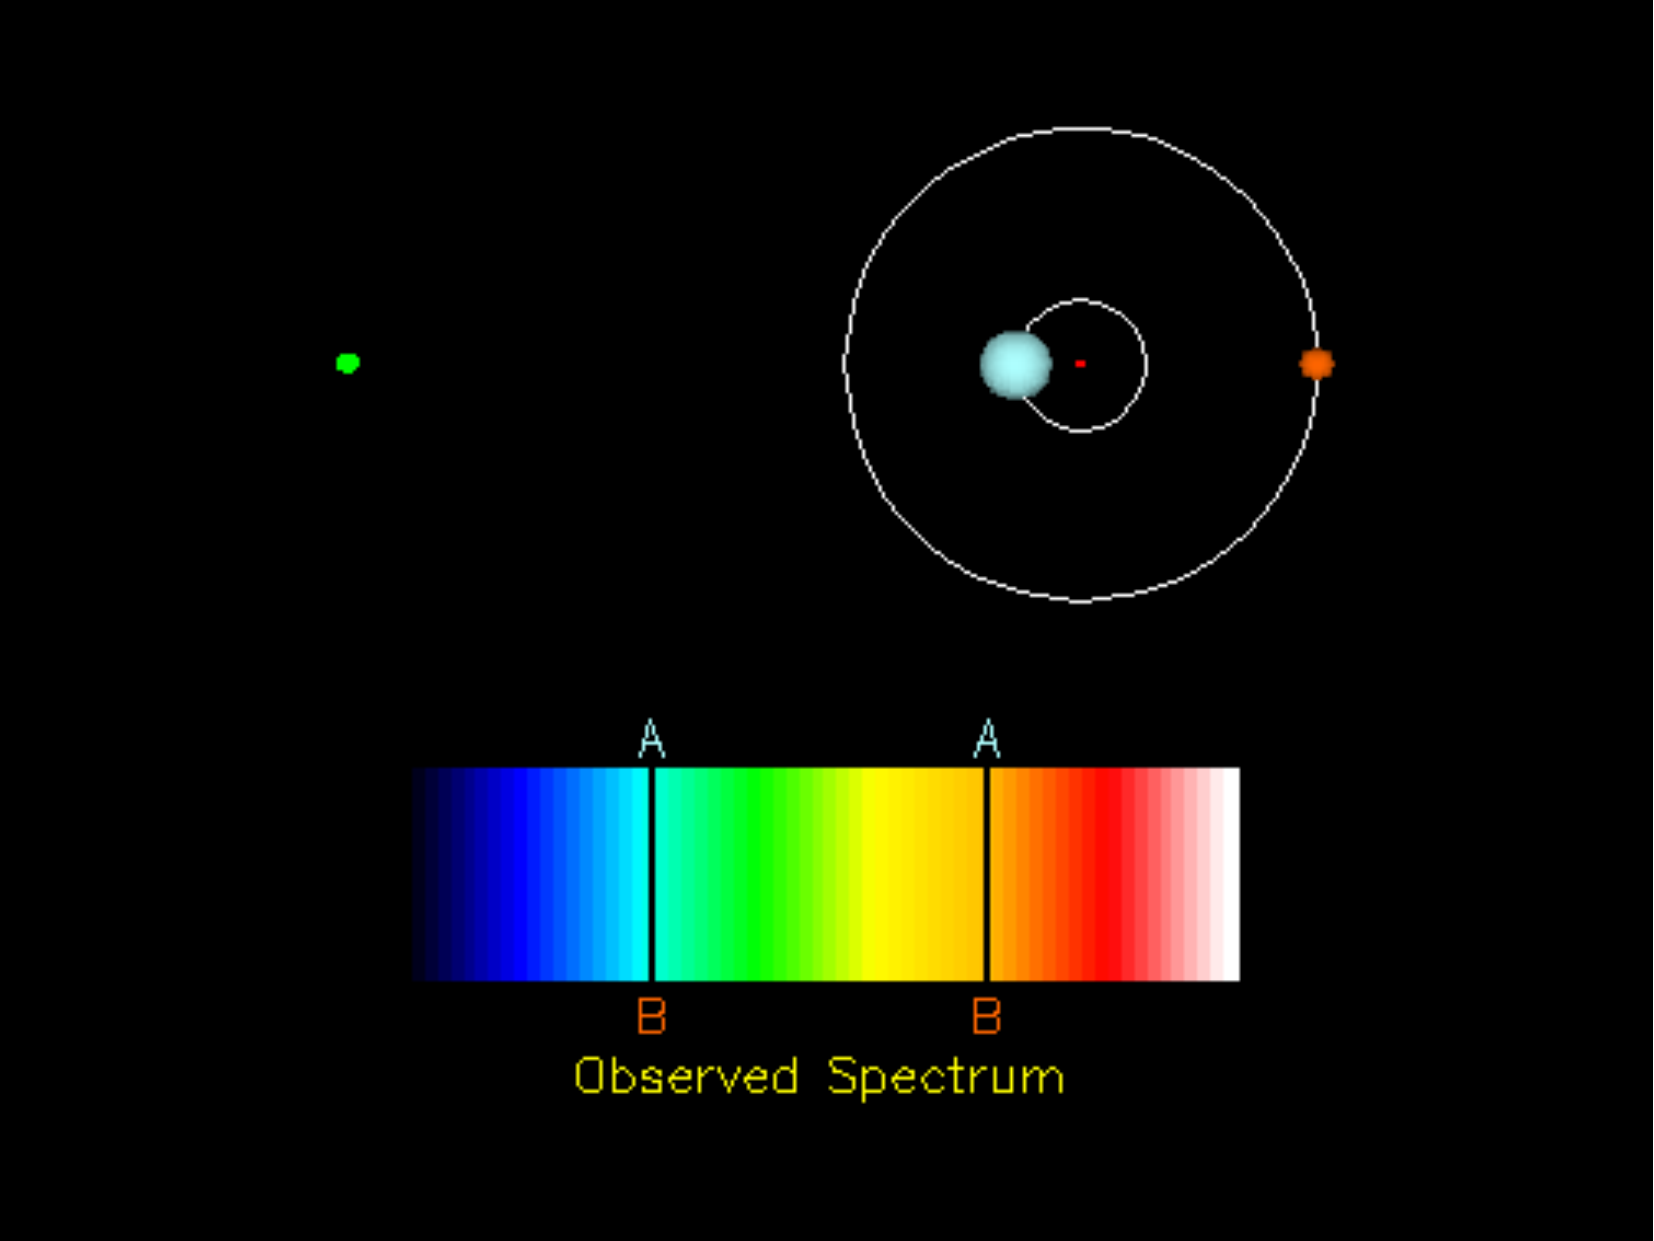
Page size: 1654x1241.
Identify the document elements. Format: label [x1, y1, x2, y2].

picture [295, 89, 1346, 1141]
